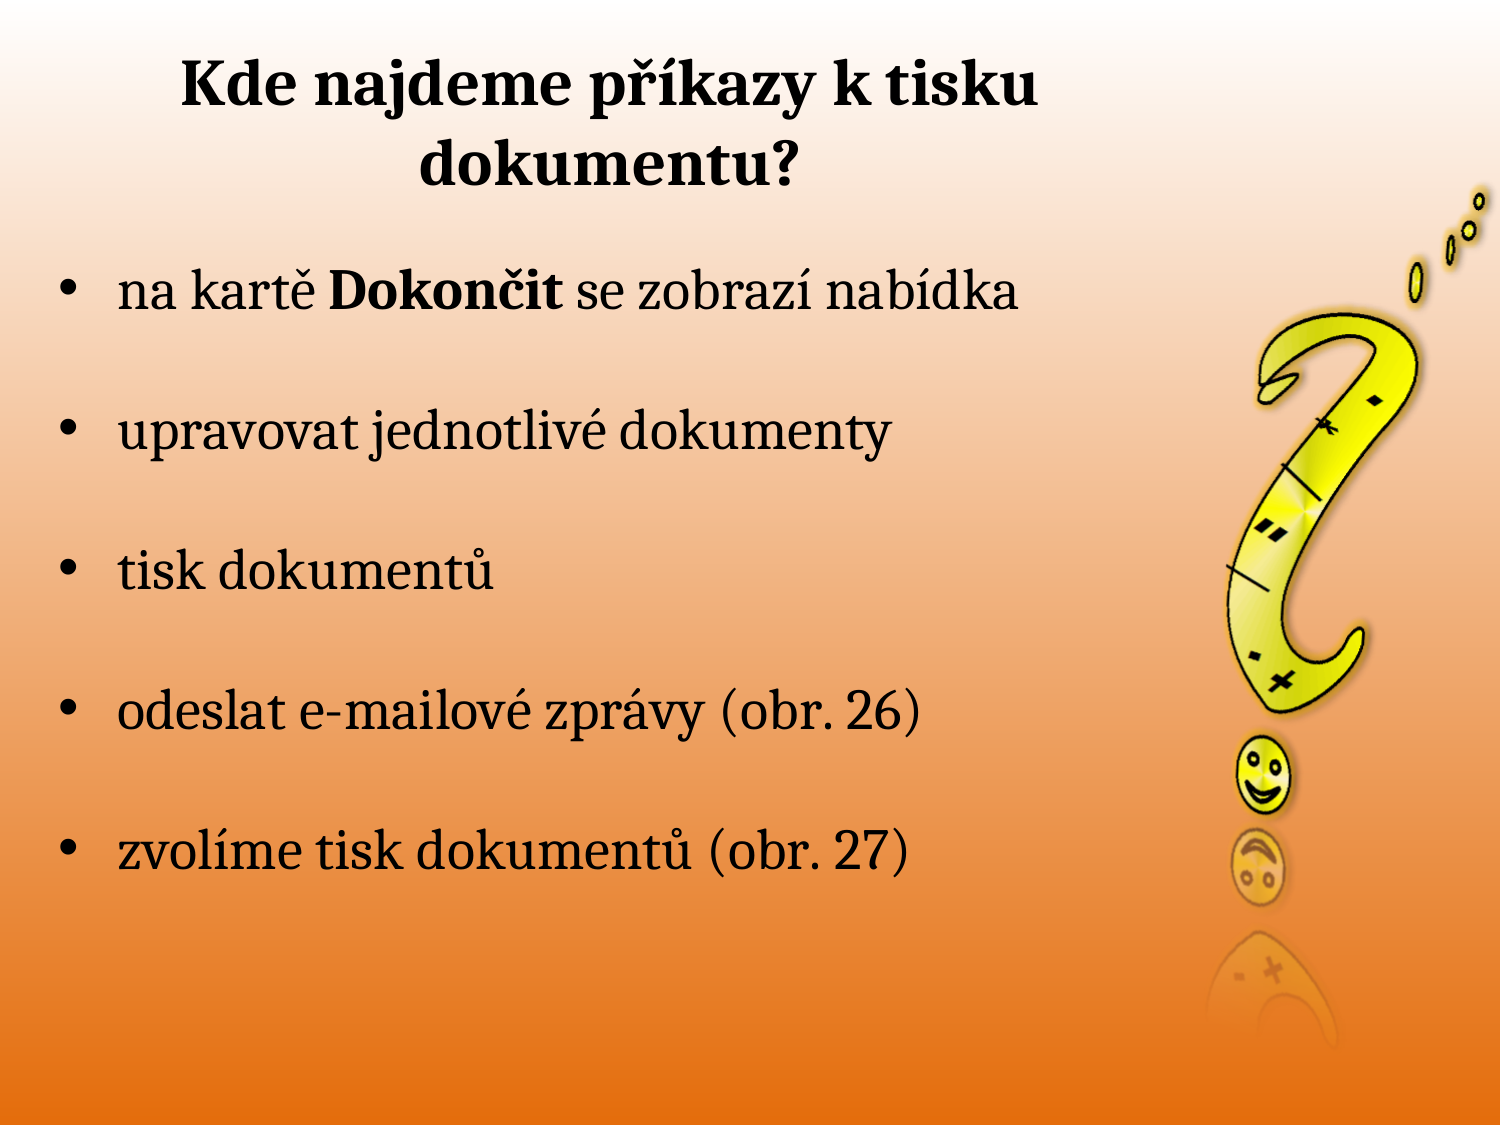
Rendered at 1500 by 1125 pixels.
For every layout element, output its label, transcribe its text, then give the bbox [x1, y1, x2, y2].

text_box na kartě Dokončit se zobrazí nabídka upravovat jednotlivé dokumenty tisk dokumentů odeslat e-mailové zprávy (obr. 26) zvolíme tisk dokumentů (obr. 27) [0, 243, 1211, 1125]
text_box Kde najdeme příkazy k tisku dokumentu? [0, 30, 1223, 207]
picture [1171, 160, 1500, 1125]
